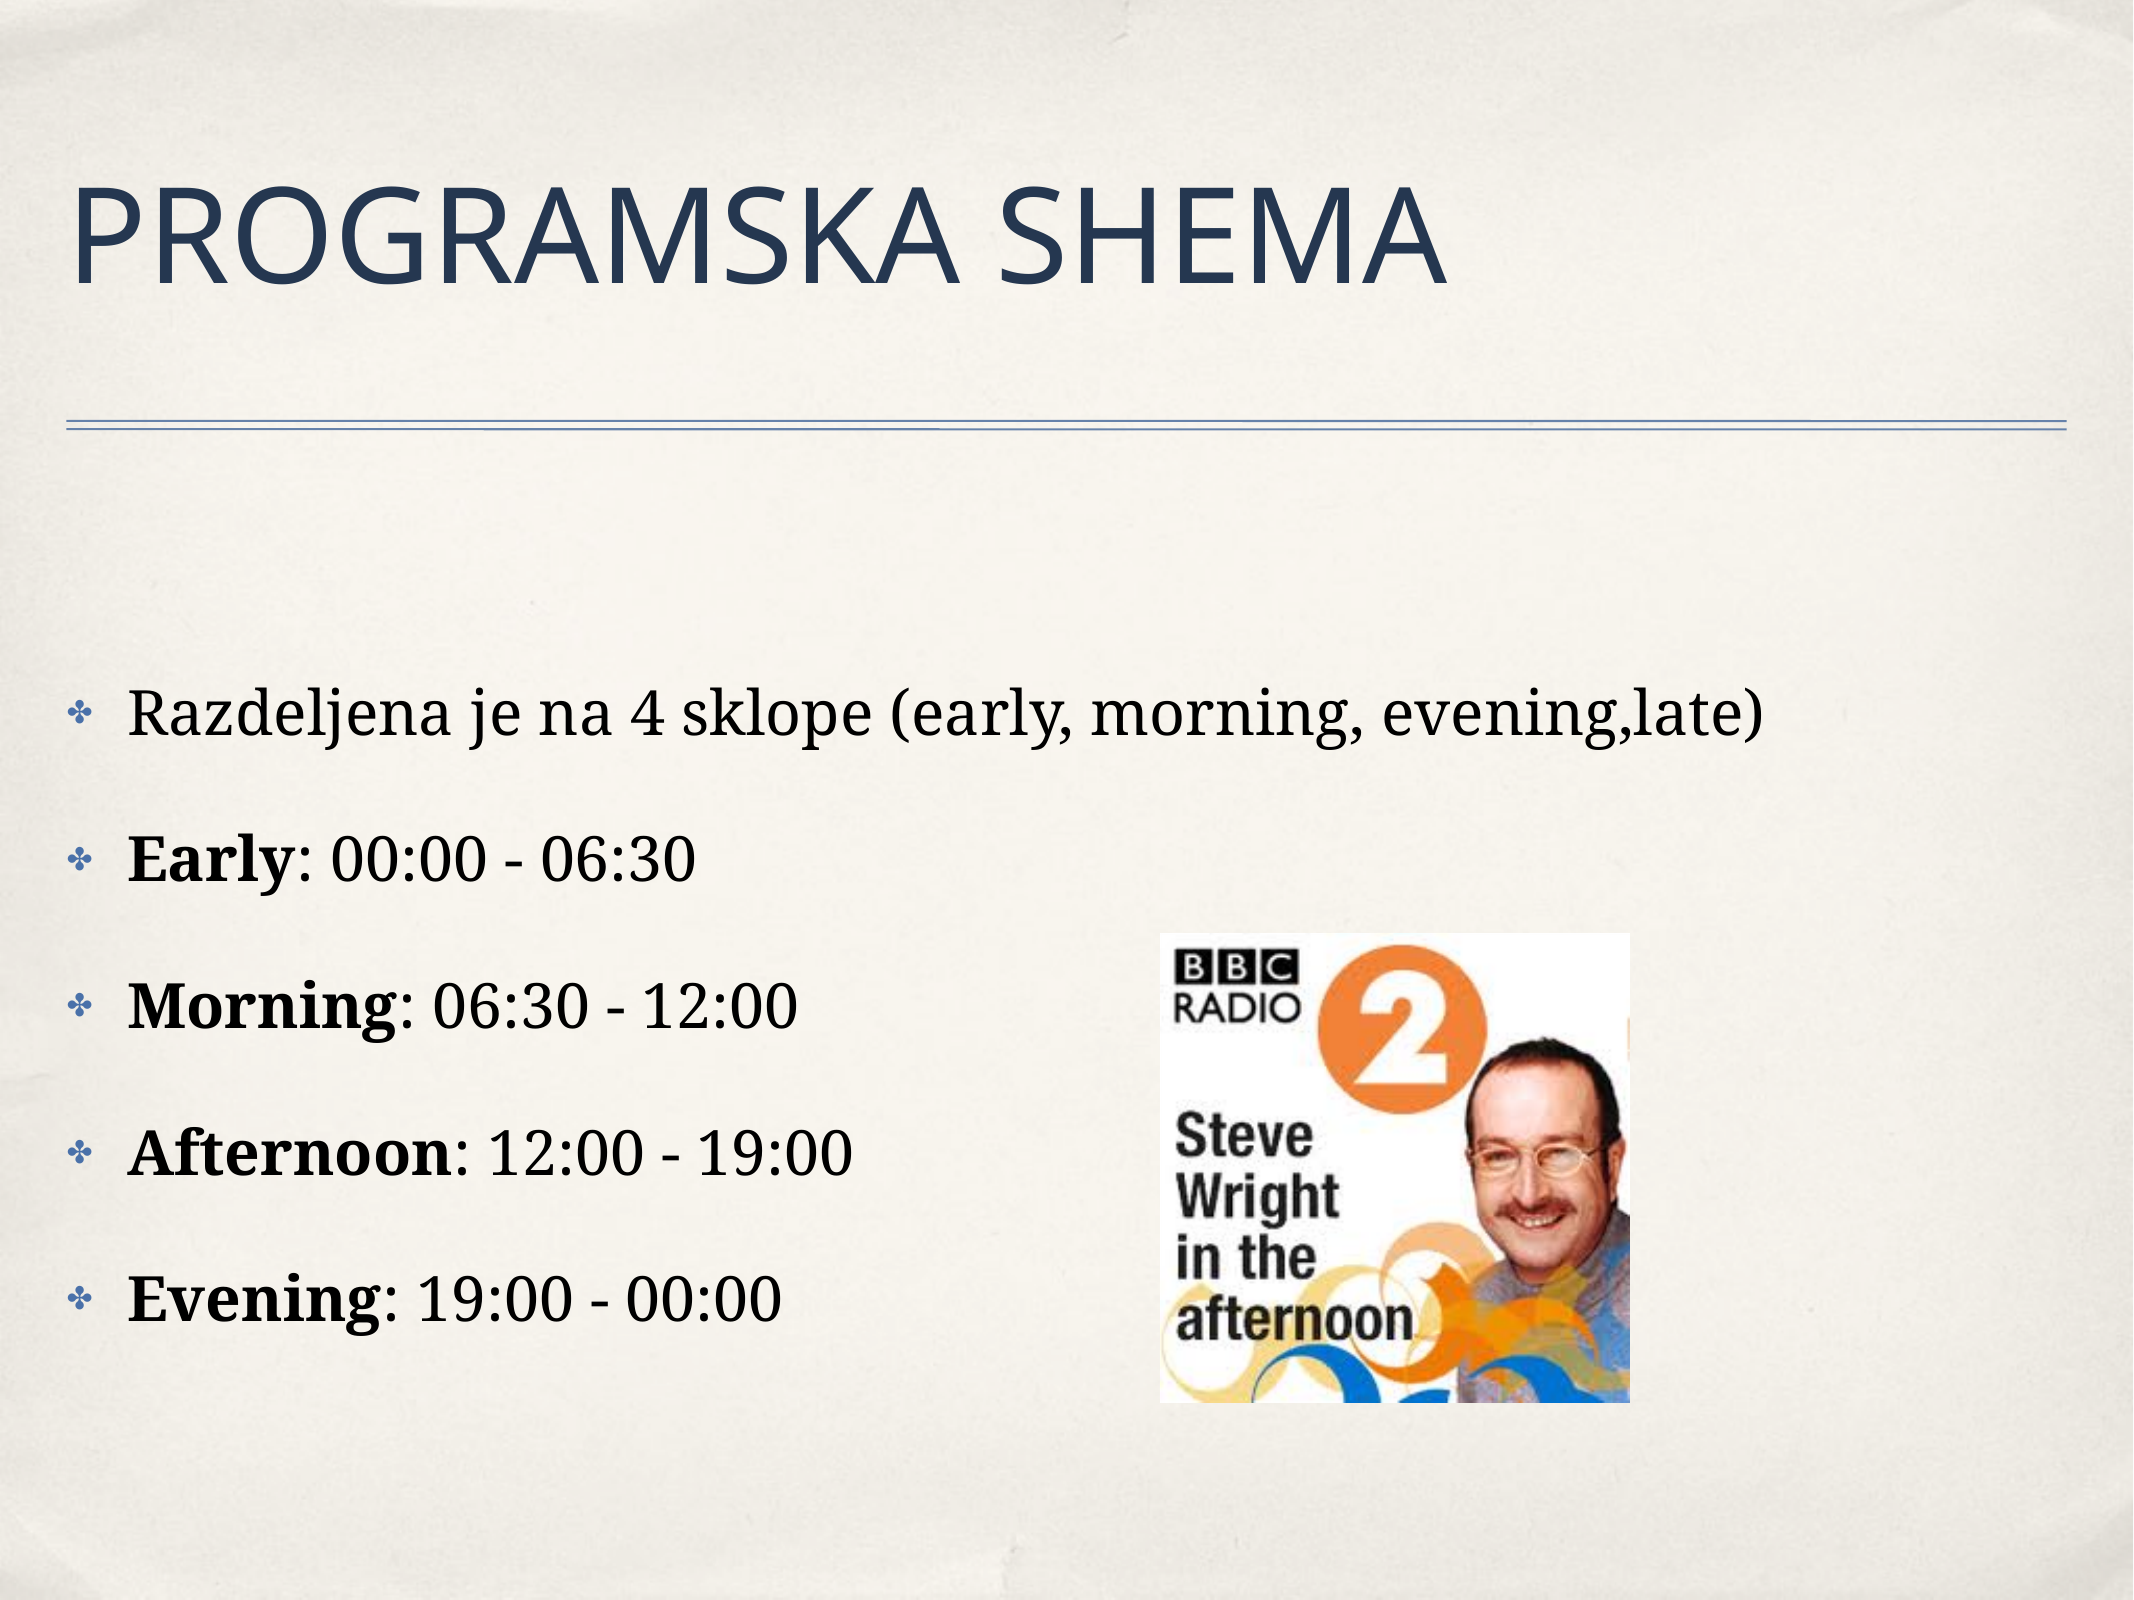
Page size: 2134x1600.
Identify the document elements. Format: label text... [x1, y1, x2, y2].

picture [0, 0, 2134, 1600]
list Razdeljena je na 4 sklope (early, morning, evening,late) Early: 00:00 - 06:30 Morning: 06:30 - 12:00 Afternoon: 12:00 - 19:00 Evening: 19:00 - 00:00 [58, 448, 2075, 1568]
title PROGRAMSKA SHEMA [58, 32, 2075, 448]
